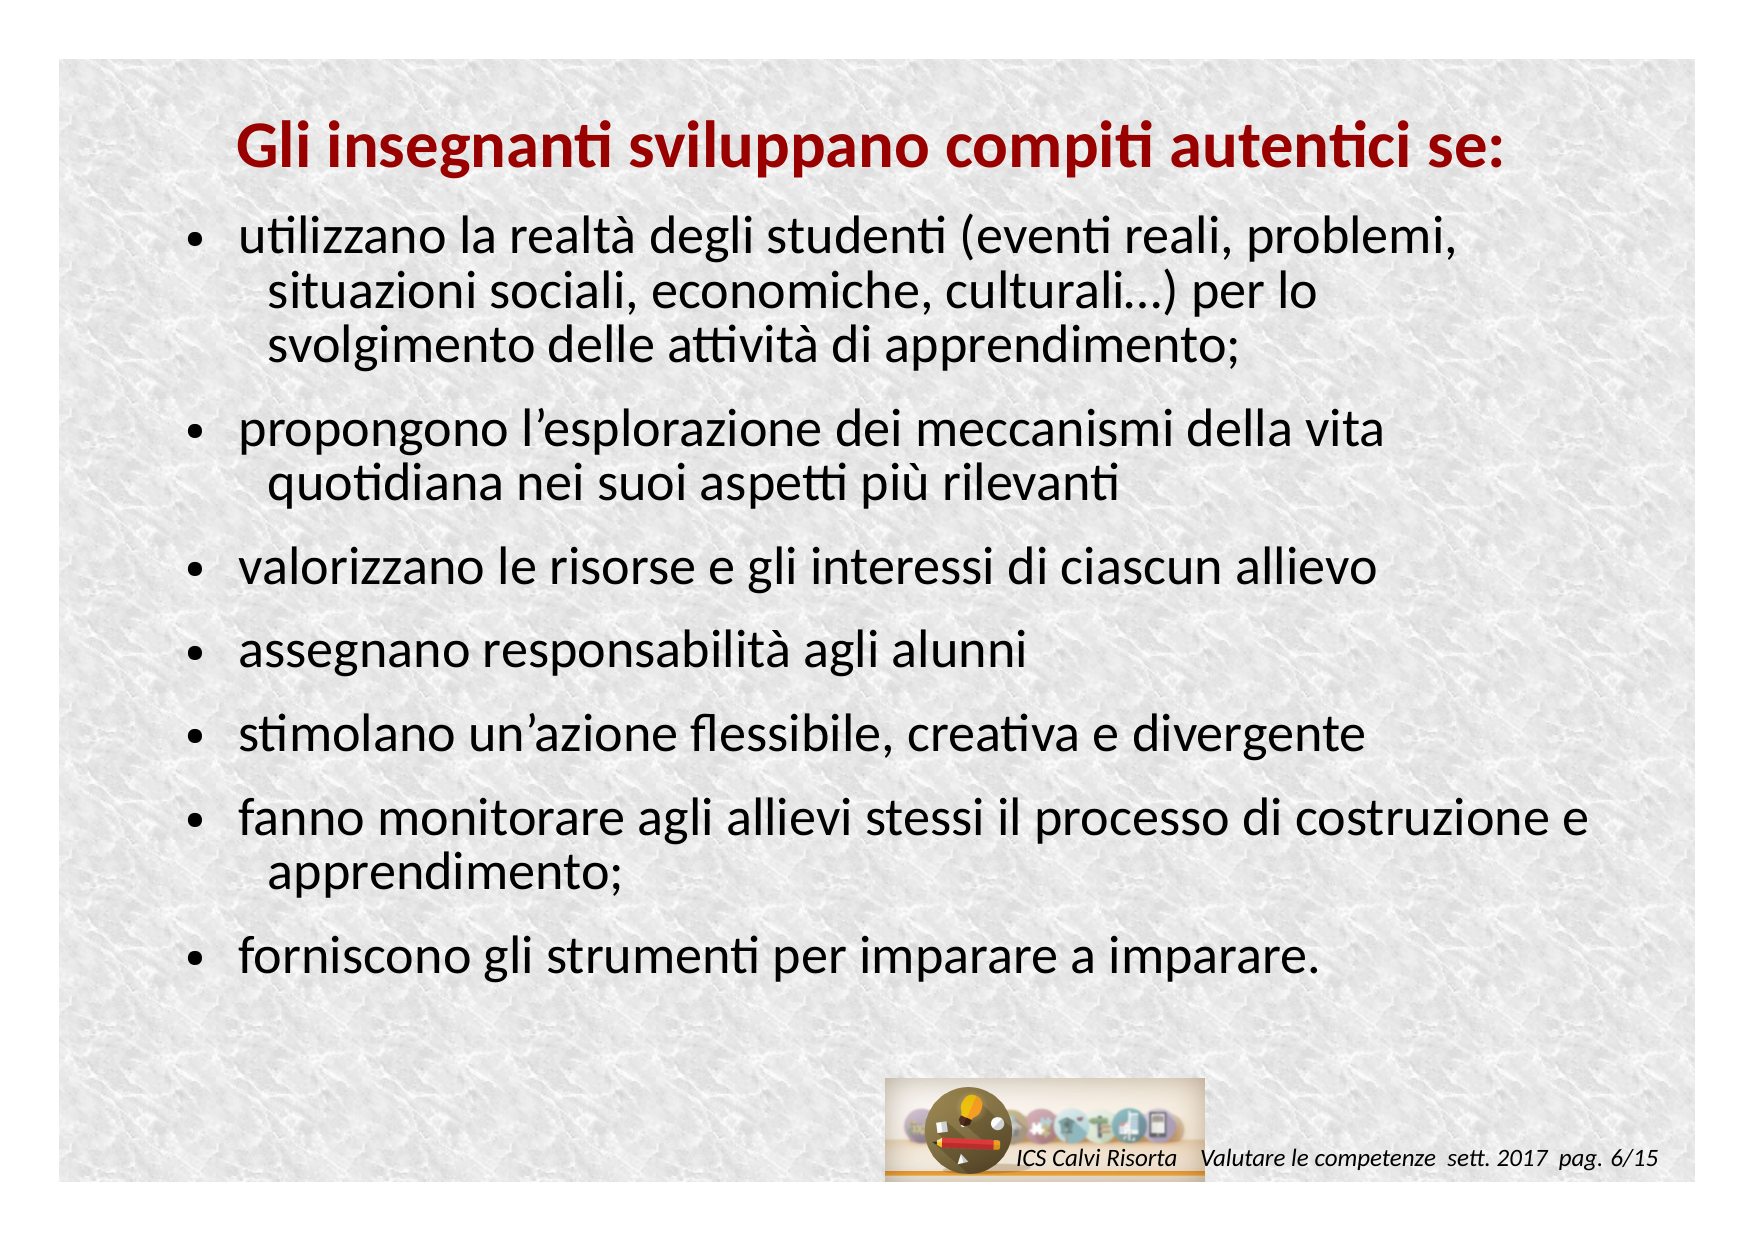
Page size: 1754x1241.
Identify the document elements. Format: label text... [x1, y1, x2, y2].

picture [59, 59, 1695, 1182]
list Gli insegnanti sviluppano compiti autentici se: utilizzano la realtà degli studenti (eventi reali, problemi, situazioni sociali, economiche, culturali…) per lo svolgimento delle attività di apprendimento; propongono l’esplorazione dei meccanismi della vita quotidiana nei suoi aspetti più rilevanti valorizzano le risorse e gli interessi di ciascun allievo assegnano responsabilità agli alunni stimolano un’azione flessibile, creativa e divergente fanno monitorare agli allievi stessi il processo di costruzione e apprendimento; forniscono gli strumenti per imparare a imparare. [123, 117, 1596, 1134]
